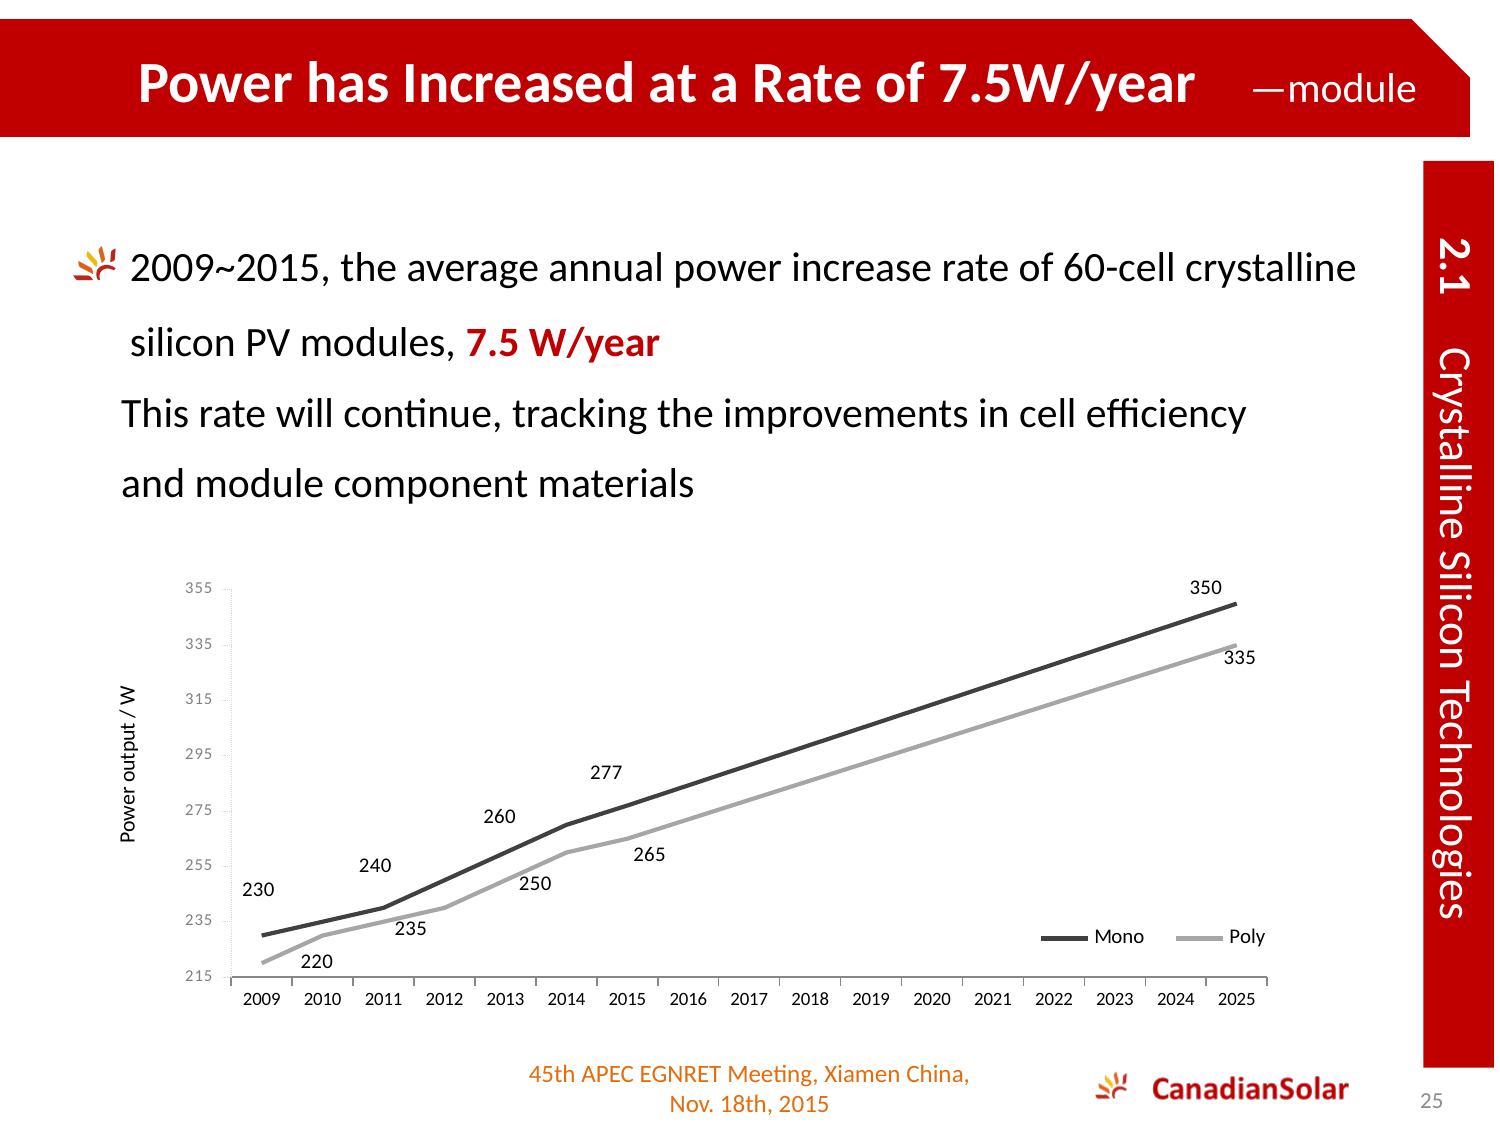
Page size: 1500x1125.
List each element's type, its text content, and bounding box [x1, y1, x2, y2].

picture [1080, 1046, 1377, 1125]
slide_number <編號> [1108, 1069, 1459, 1125]
text_box 2009~2015, the average annual power increase rate of 60-cell crystalline silicon PV modules, 7.5 W/year This rate will continue, tracking the improvements in cell efficiency and module component materials [59, 207, 1423, 514]
picture [73, 246, 117, 282]
text_box 2.1 Crystalline Silicon Technologies [1423, 160, 1494, 1068]
footer 45th APEC EGNRET Meeting, Xiamen China, Nov. 18th, 2015 [512, 1057, 988, 1118]
chart [88, 561, 1306, 1023]
text_box Power has Increased at a Rate of 7.5W/year —module [0, 19, 1471, 138]
